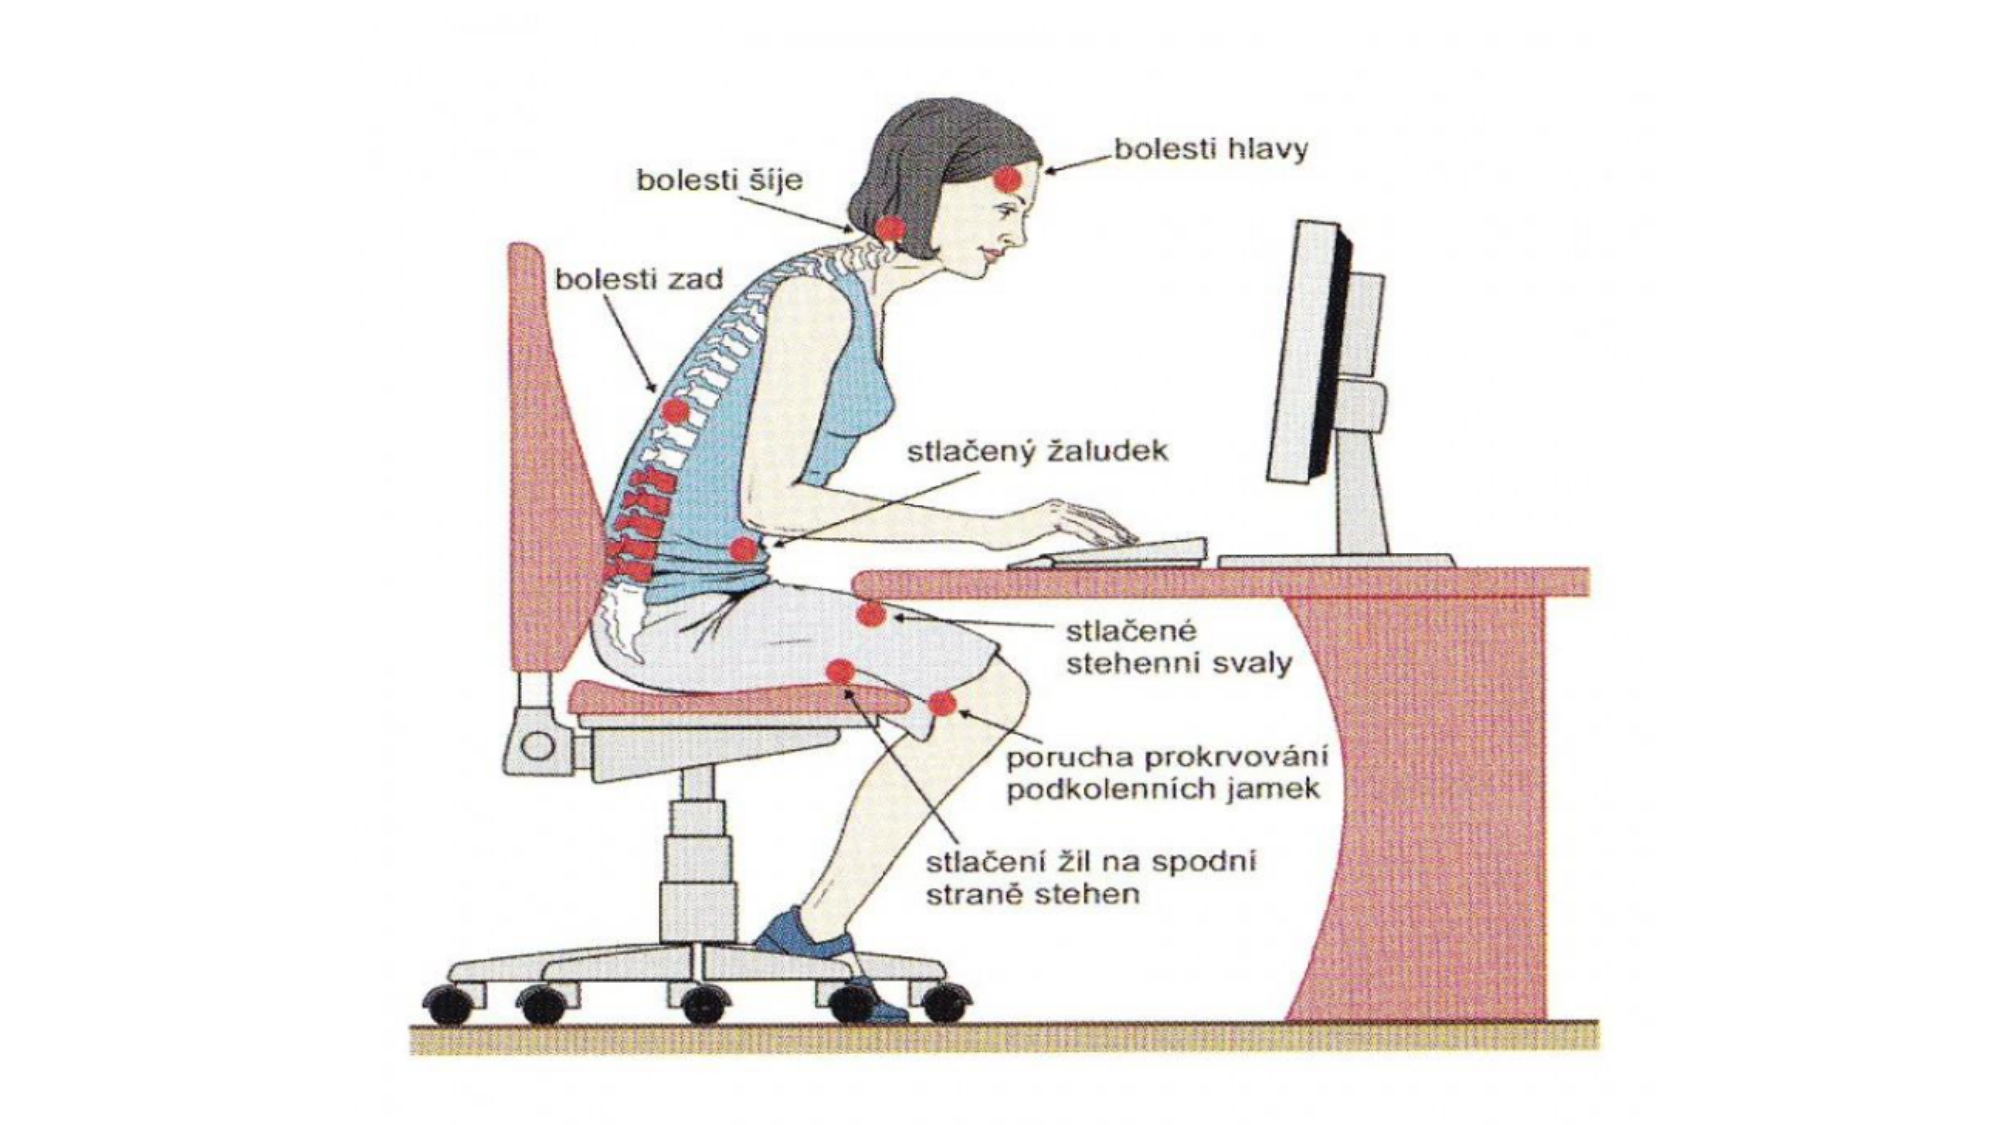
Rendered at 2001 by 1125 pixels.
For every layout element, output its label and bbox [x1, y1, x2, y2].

picture [321, 0, 1679, 1125]
